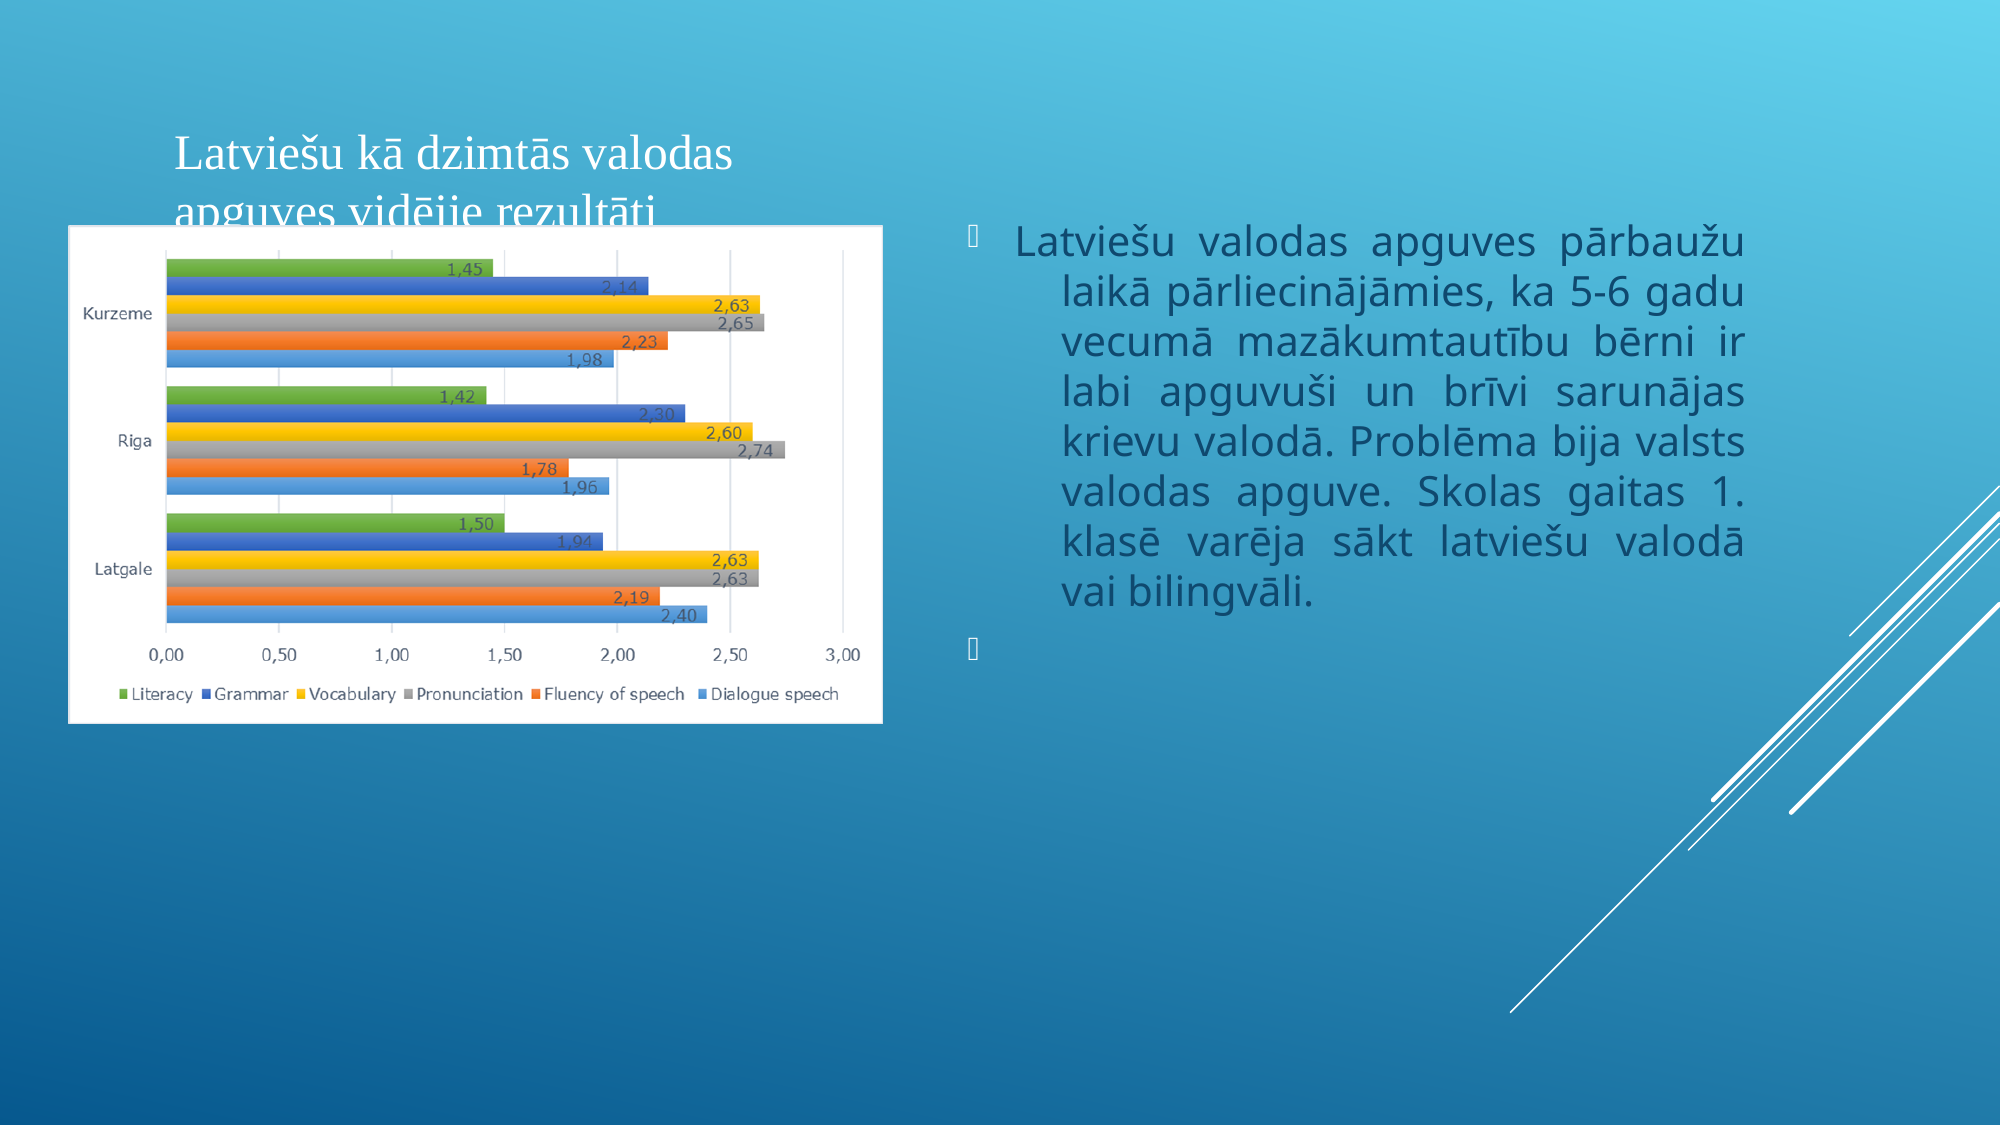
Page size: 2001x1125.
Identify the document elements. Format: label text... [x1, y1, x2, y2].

list Latviešu kā dzimtās valodas apguves vidējie rezultāti pirmsskolas vecumā 2020. [159, 112, 923, 316]
picture [68, 225, 883, 724]
list Latviešu valodas apguves pārbaužu laikā pārliecinājāmies, ka 5-6 gadu vecumā mazākumtautību bērni ir labi apguvuši un brīvi sarunājas krievu valodā. Problēma bija valsts valodas apguve. Skolas gaitas 1. klasē varēja sākt latviešu valodā vai bilingvāli. [952, 207, 1762, 705]
